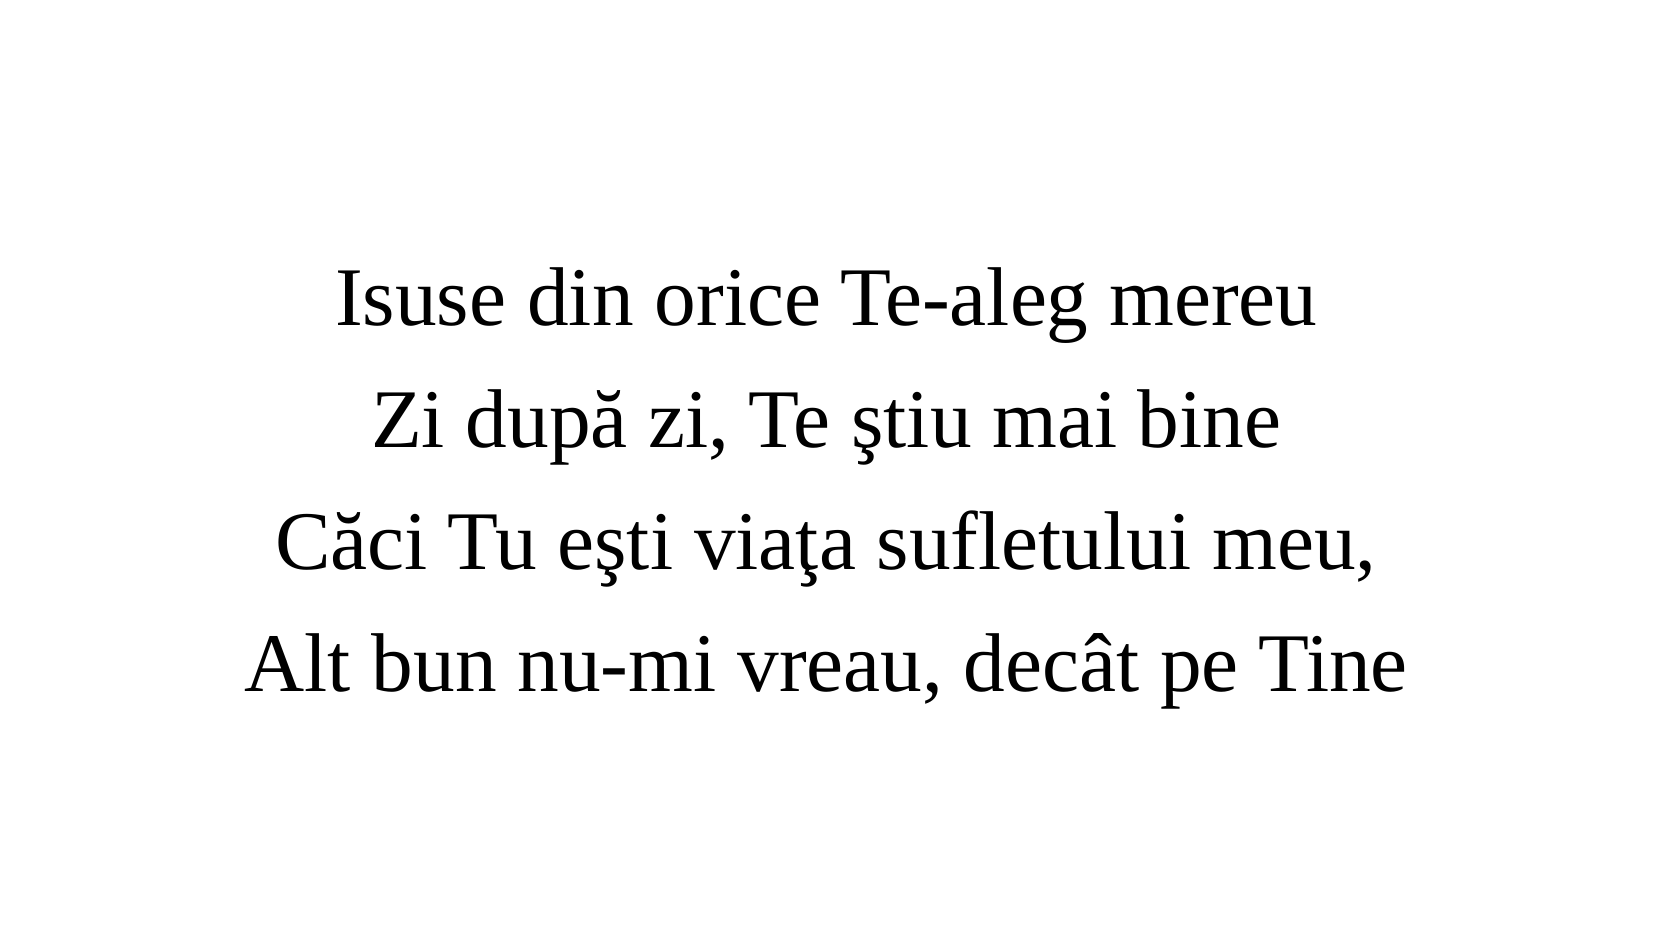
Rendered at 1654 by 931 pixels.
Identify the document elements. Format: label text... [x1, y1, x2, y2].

subtitle Isuse din orice Te-aleg mereu Zi după zi, Te ştiu mai bine Căci Tu eşti viaţa sufletului meu, Alt bun nu-mi vreau, decât pe Tine [118, 238, 1536, 712]
